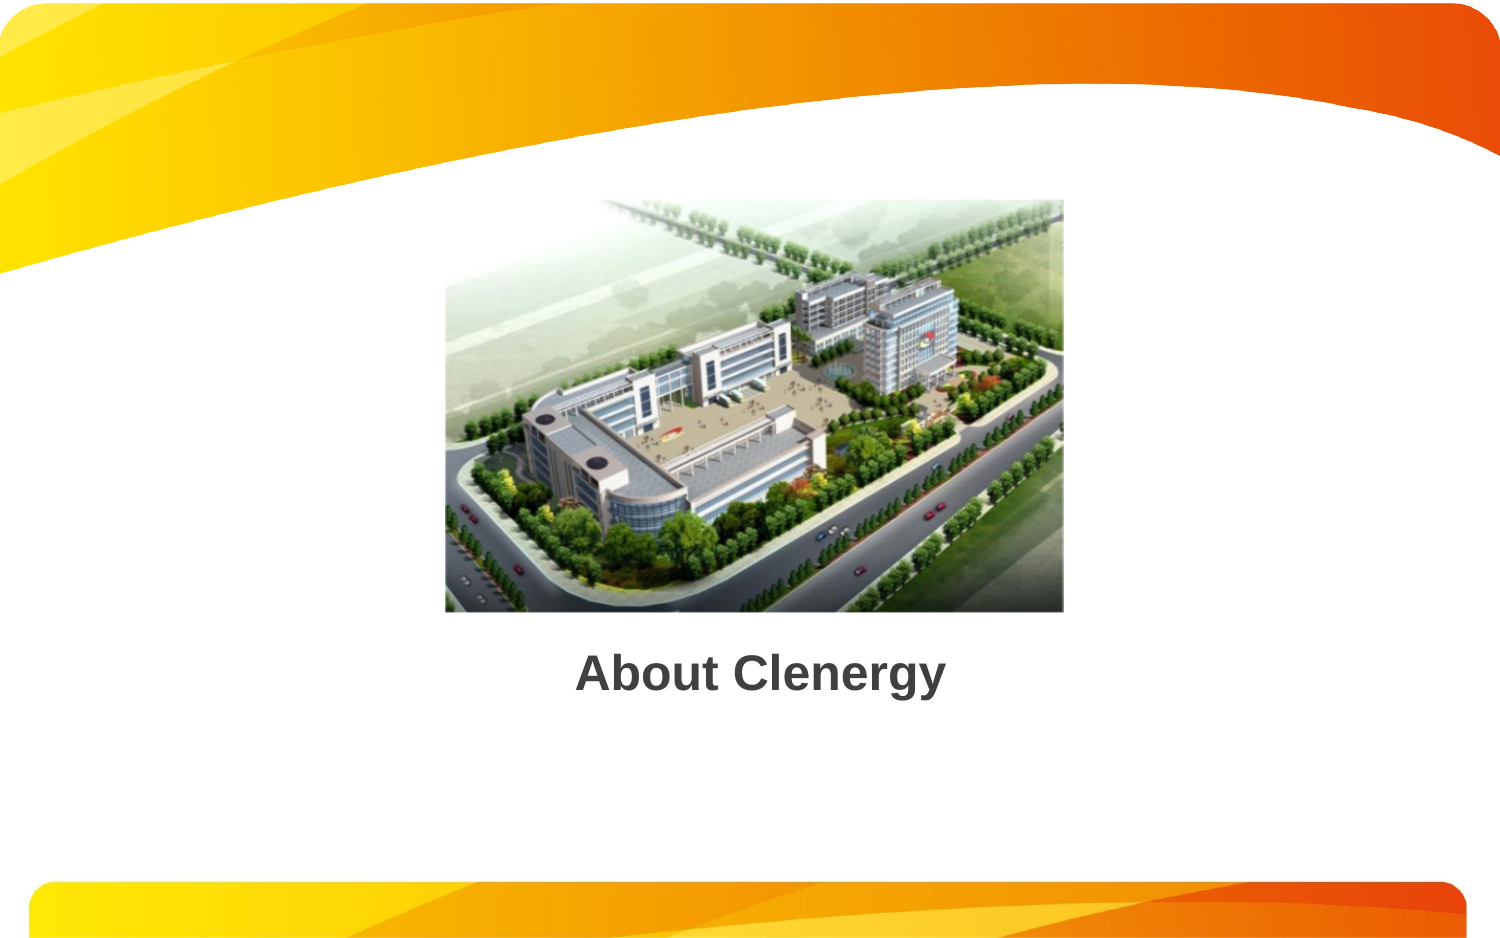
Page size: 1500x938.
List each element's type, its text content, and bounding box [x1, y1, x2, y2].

text_box About Clenergy [559, 632, 962, 709]
picture [0, 0, 1500, 938]
